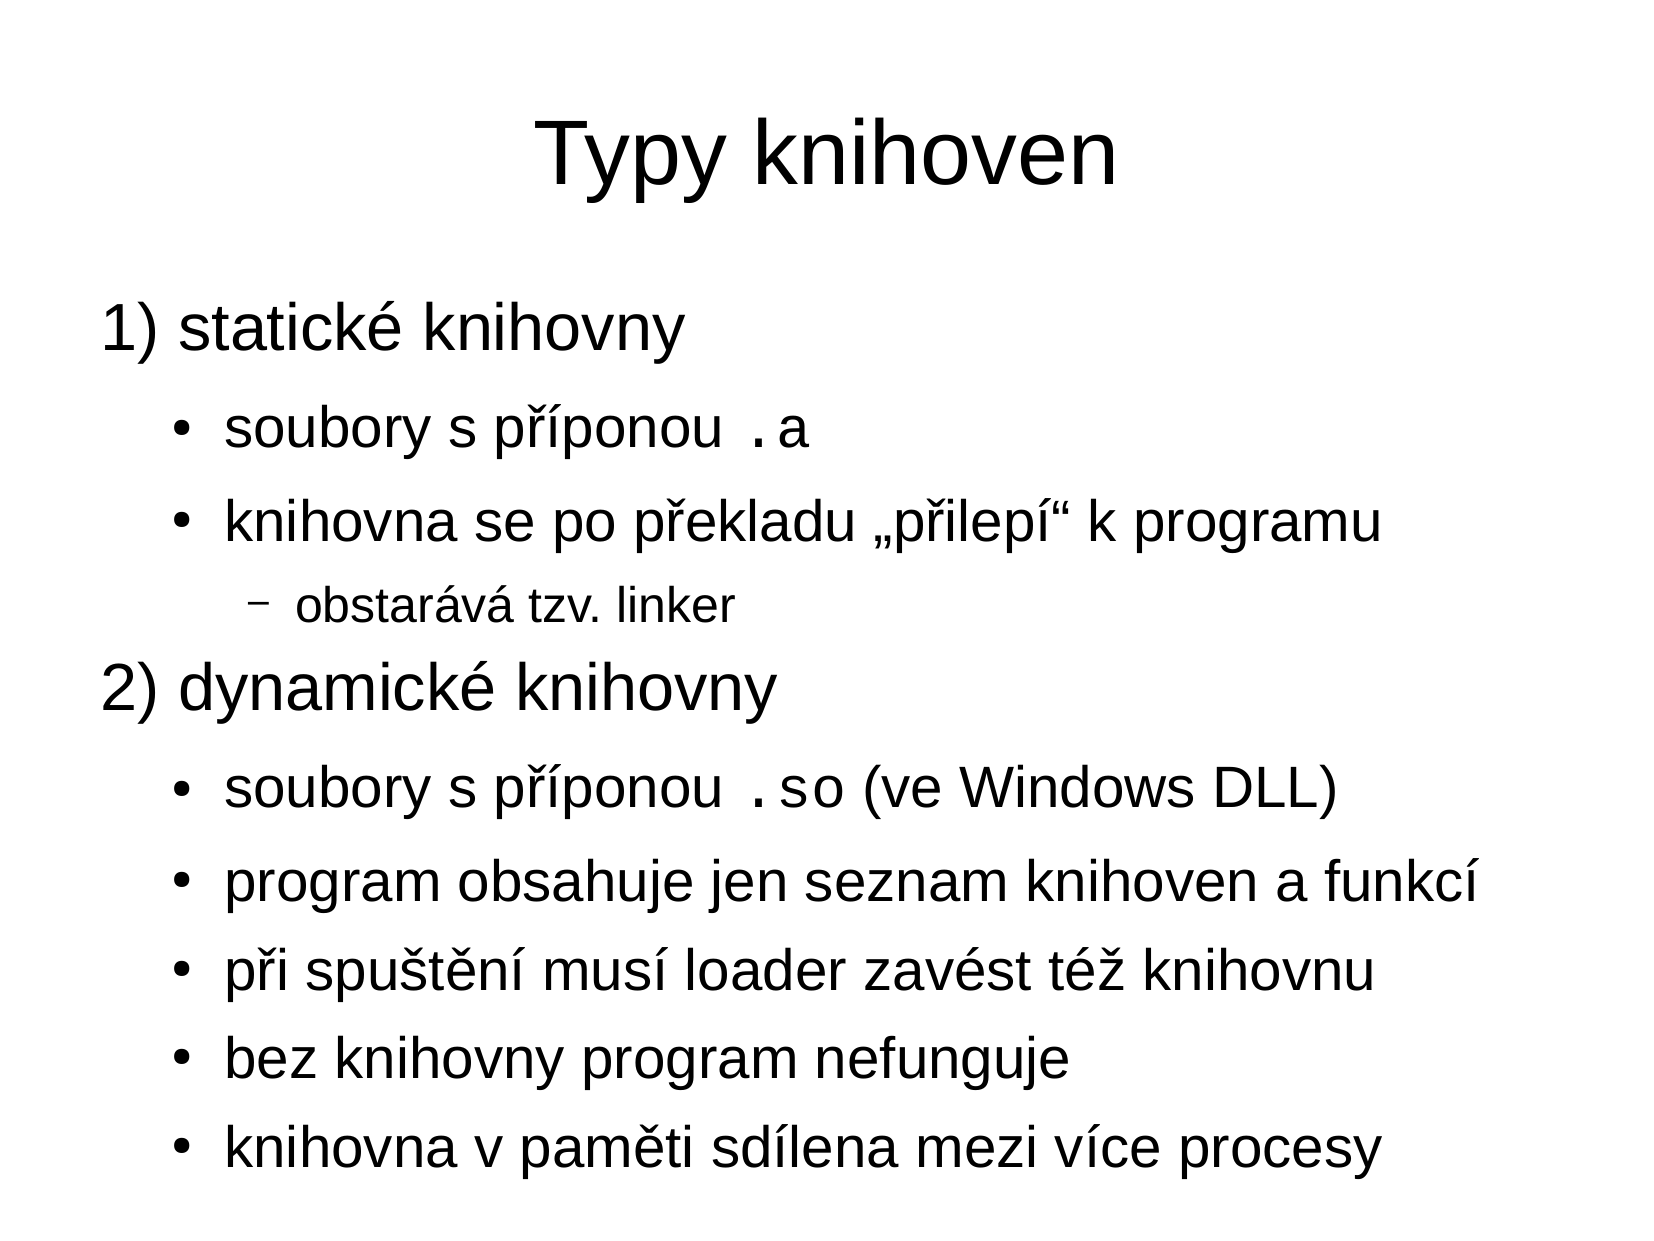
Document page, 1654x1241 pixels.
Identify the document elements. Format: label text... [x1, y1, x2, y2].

title Typy knihoven [82, 56, 1571, 250]
list statické knihovny soubory s příponou .a knihovna se po překladu „přilepí“ k programu obstarává tzv. linker dynamické knihovny soubory s příponou .so (ve Windows DLL) program obsahuje jen seznam knihoven a funkcí při spuštění musí loader zavést též knihovnu bez knihovny program nefunguje knihovna v paměti sdílena mezi více procesy [82, 290, 1571, 1180]
